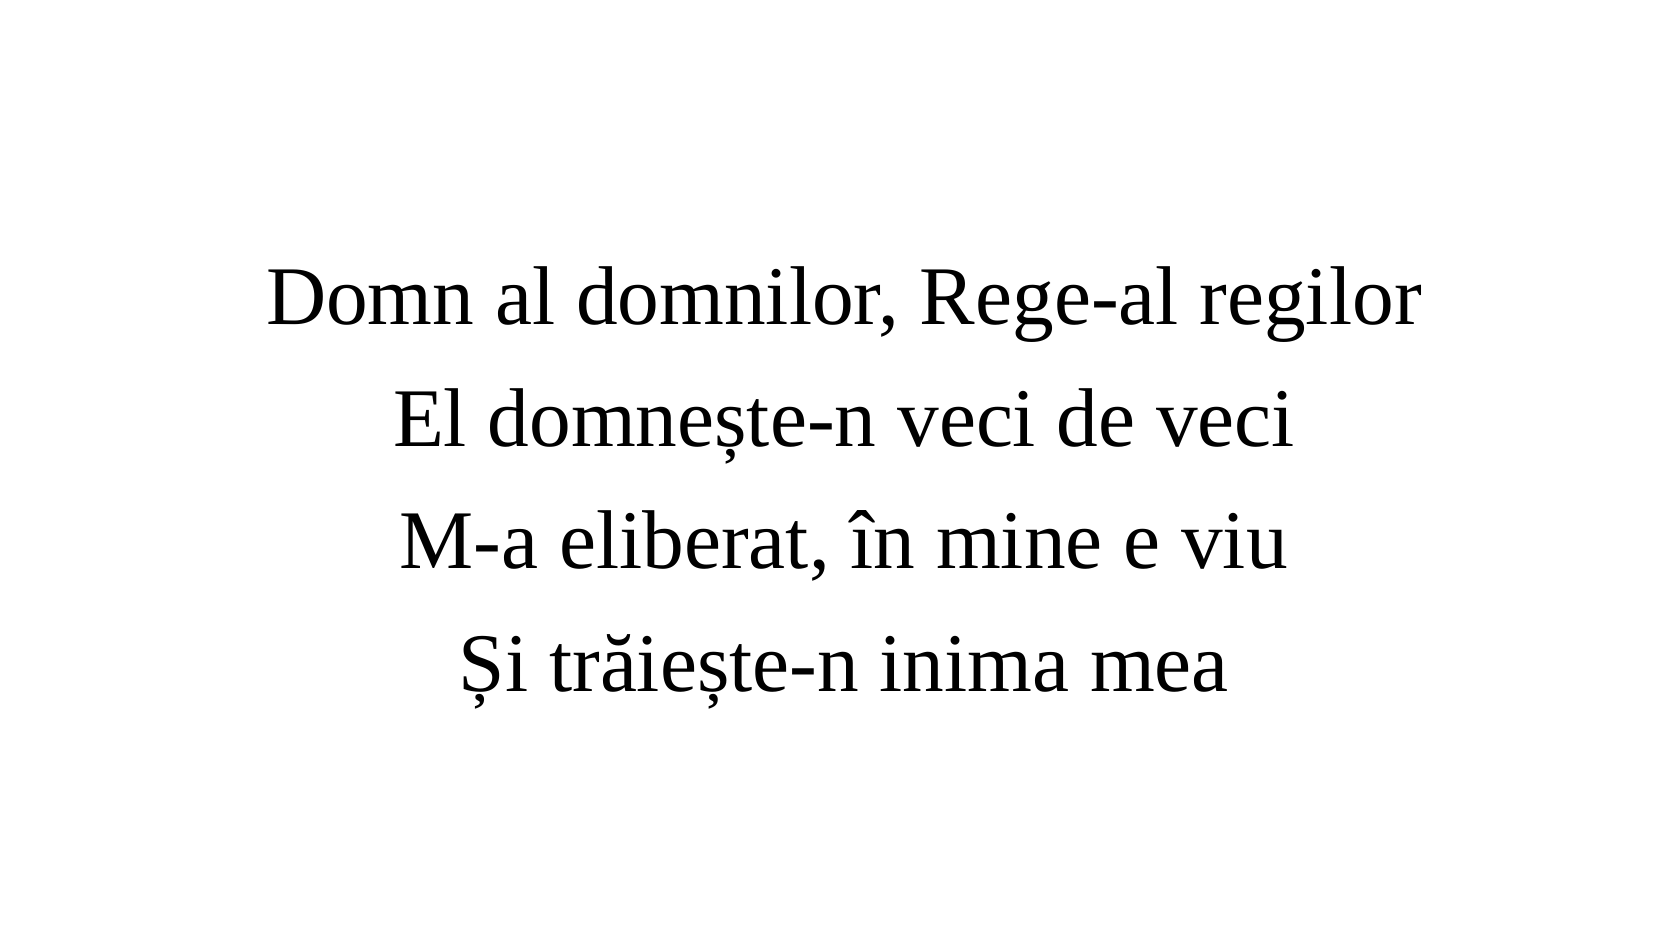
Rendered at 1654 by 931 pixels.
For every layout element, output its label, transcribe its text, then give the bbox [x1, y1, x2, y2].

subtitle Domn al domnilor, Rege-al regilor El domnește-n veci de veci M-a eliberat, în mine e viu Și trăiește-n inima mea [177, 237, 1512, 712]
